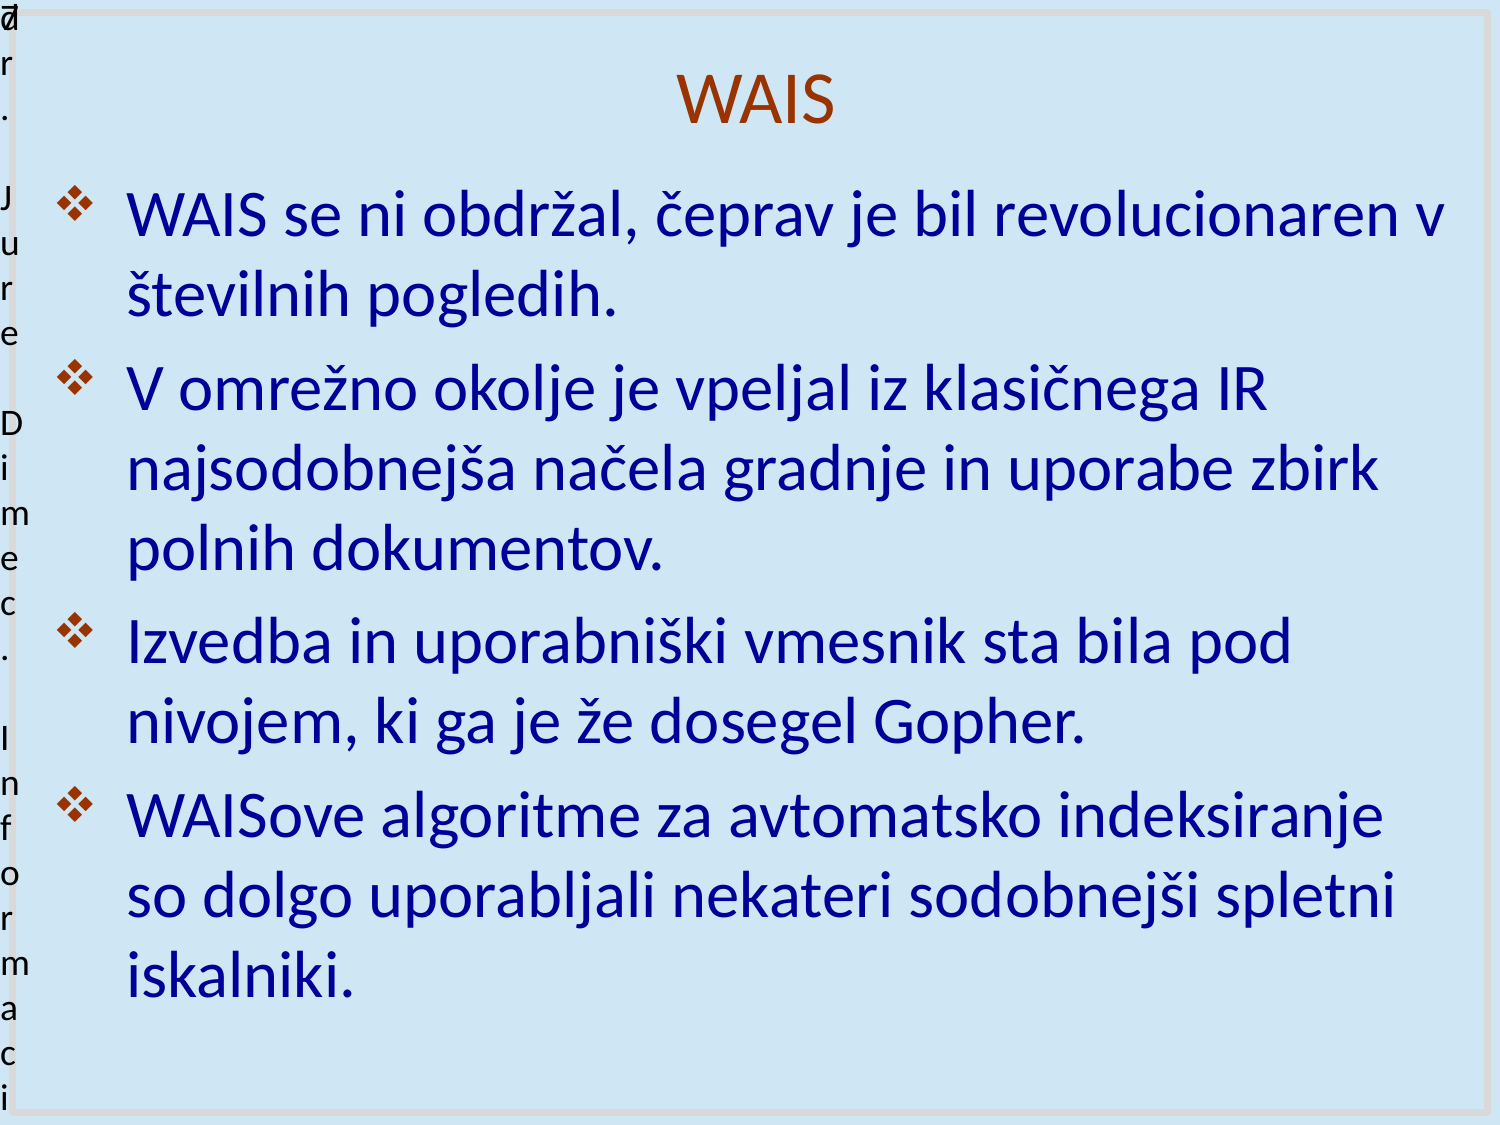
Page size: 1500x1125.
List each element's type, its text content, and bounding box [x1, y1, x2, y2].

list WAIS se ni obdržal, čeprav je bil revolucionaren v številnih pogledih. V omrežno okolje je vpeljal iz klasičnega IR najsodobnejša načela gradnje in uporabe zbirk polnih dokumentov. Izvedba in uporabniški vmesnik sta bila pod nivojem, ki ga je že dosegel Gopher. WAISove algoritme za avtomatsko indeksiranje so dolgo uporabljali nekateri sodobnejši spletni iskalniki. [37, 162, 1475, 1050]
title WAIS [37, 37, 1475, 150]
